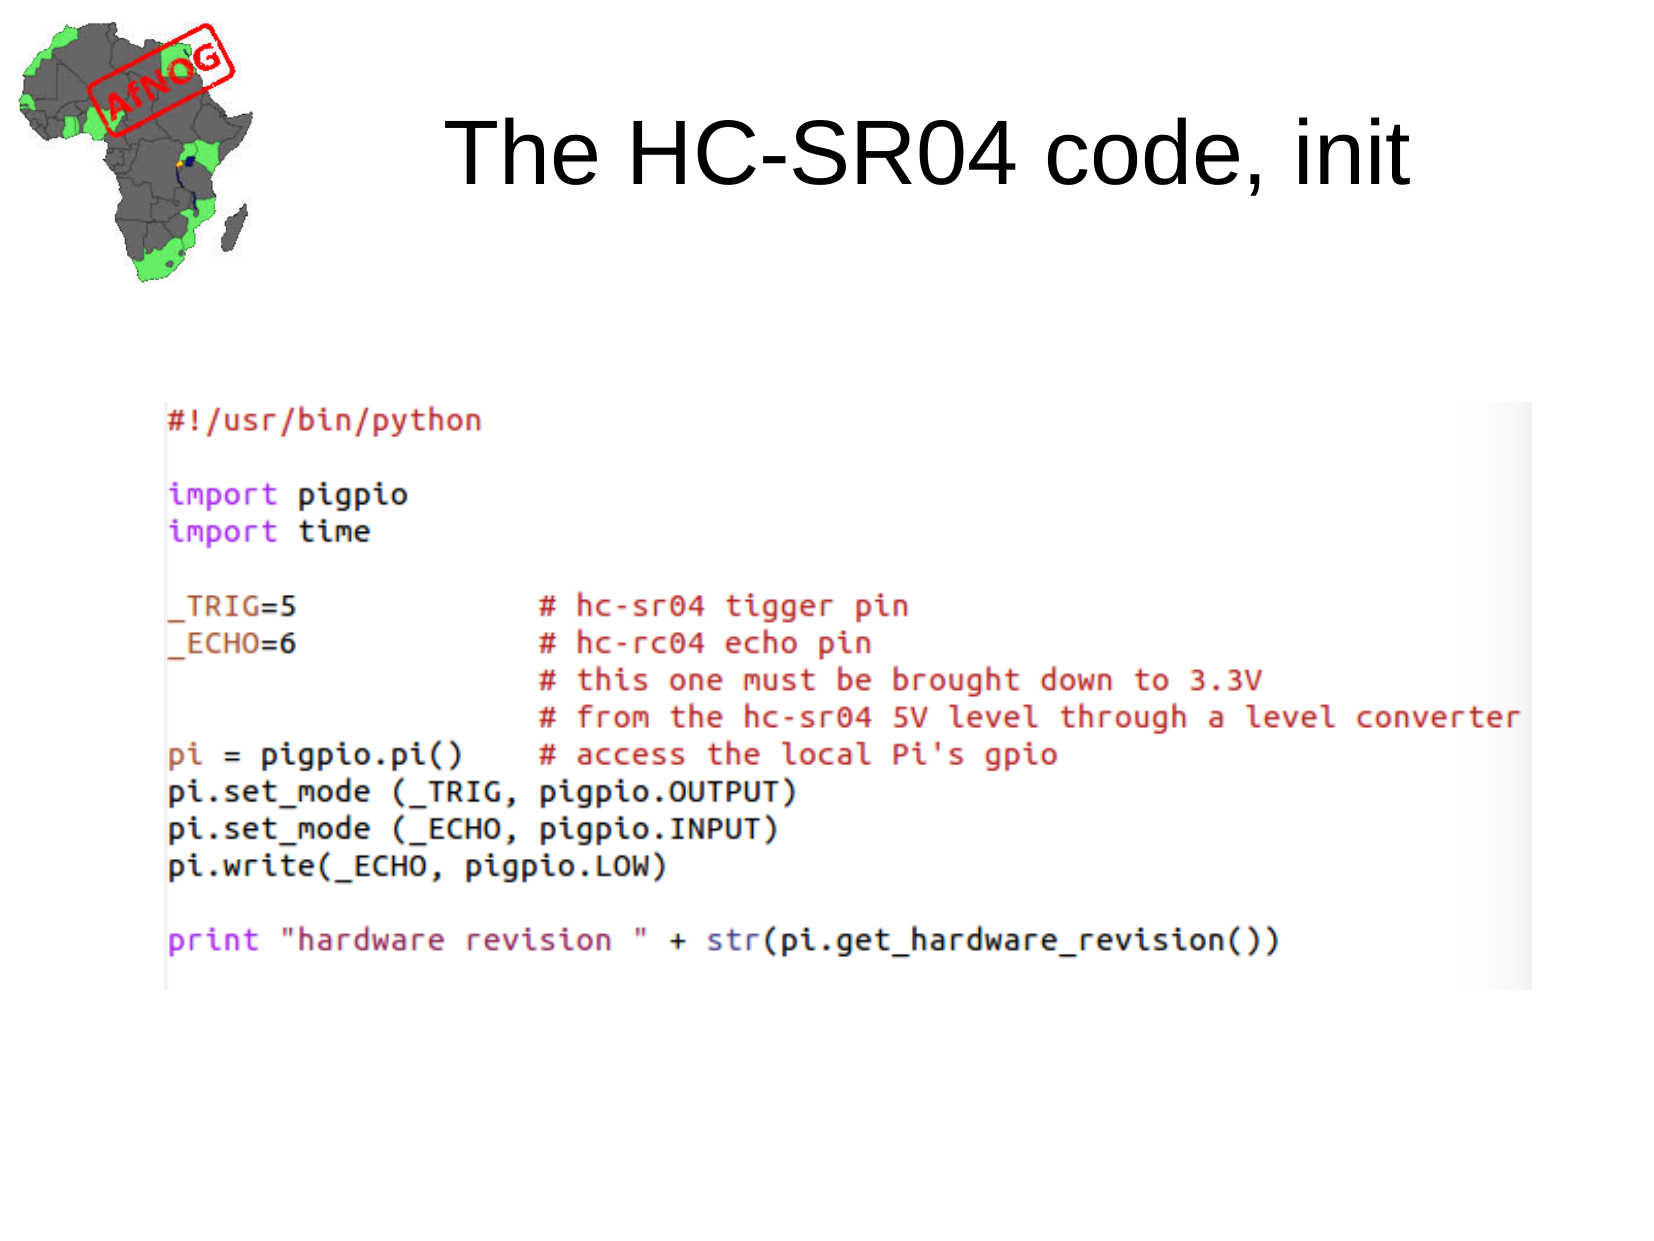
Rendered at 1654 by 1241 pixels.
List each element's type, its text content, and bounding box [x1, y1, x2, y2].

title The HC-SR04 code, init [285, 49, 1571, 257]
picture [9, 0, 259, 291]
picture [164, 402, 1532, 991]
